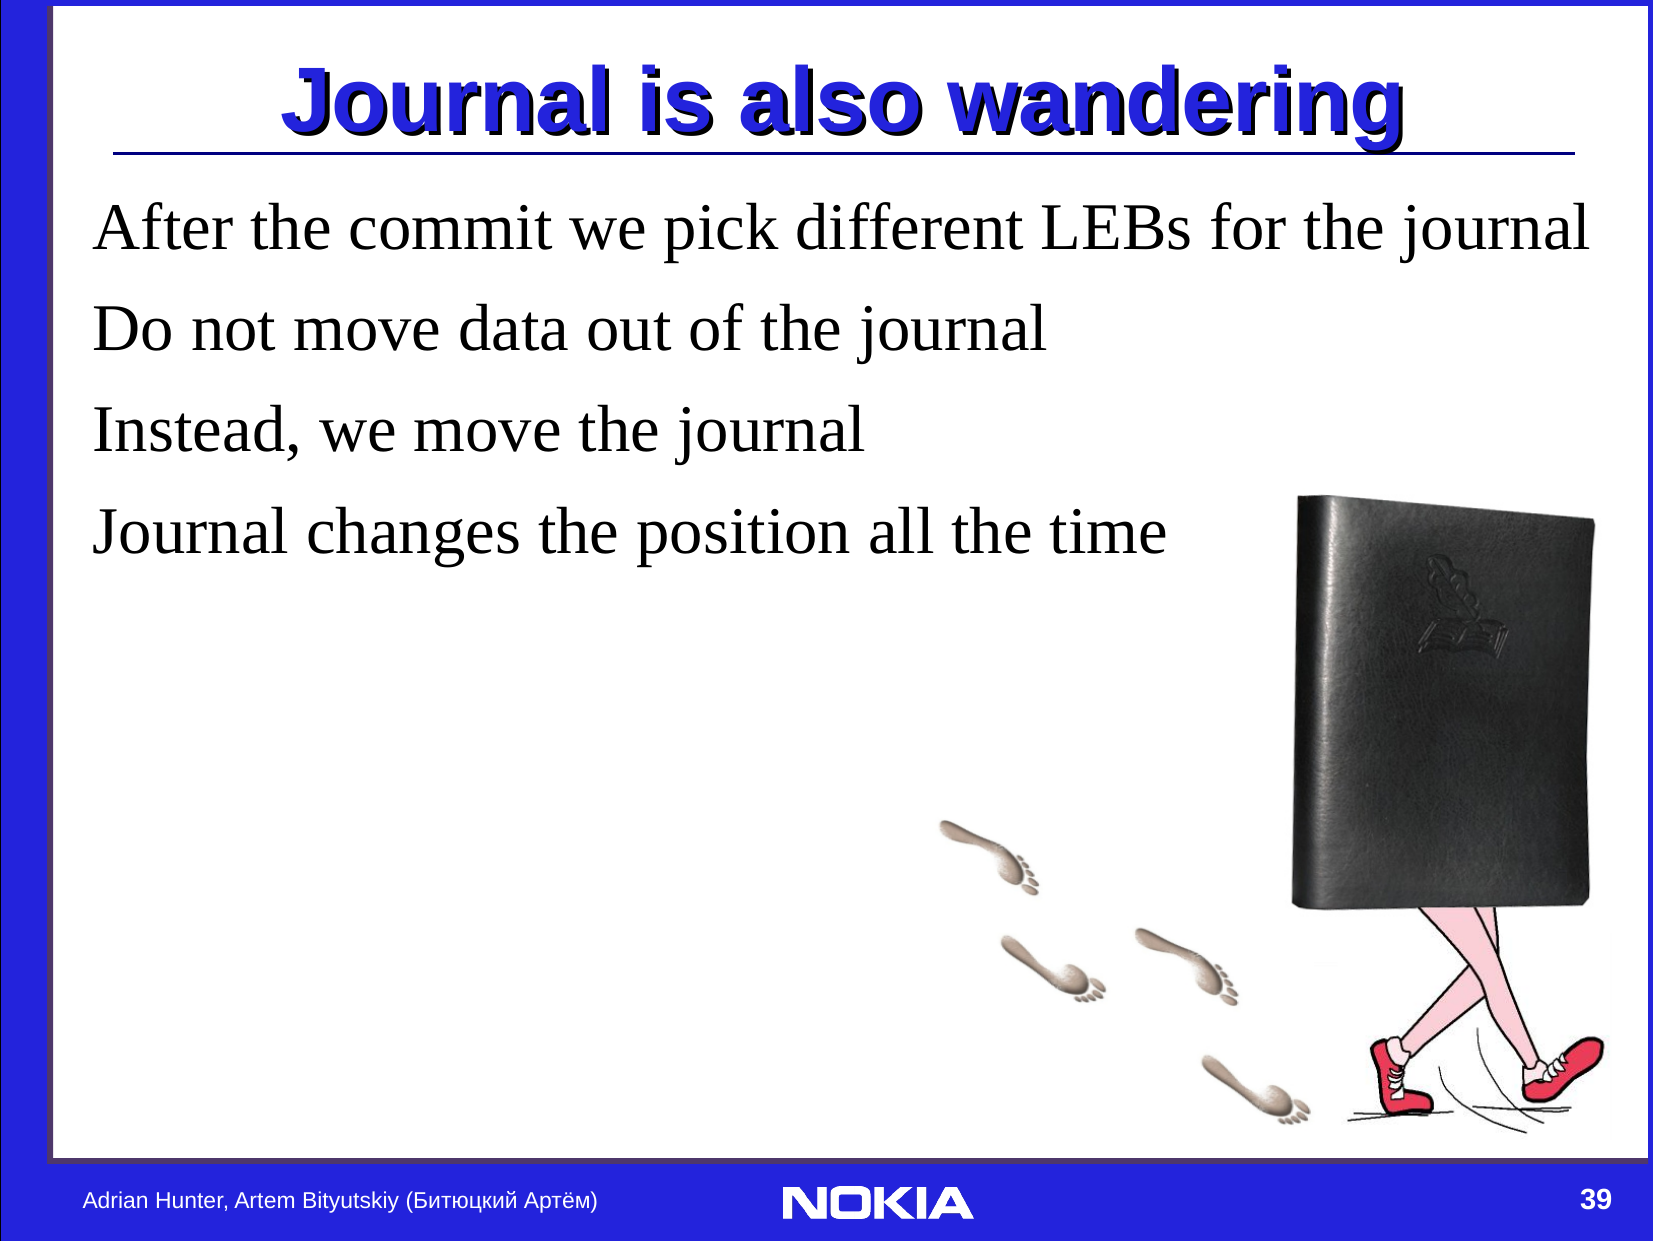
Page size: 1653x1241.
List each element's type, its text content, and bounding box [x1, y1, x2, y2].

picture [917, 487, 1641, 1142]
title Journal is also wandering [100, 0, 1588, 189]
list After the commit we pick different LEBs for the journal Do not move data out of the journal Instead, we move the journal Journal changes the position all the time [75, 189, 1613, 676]
picture [783, 1186, 974, 1219]
